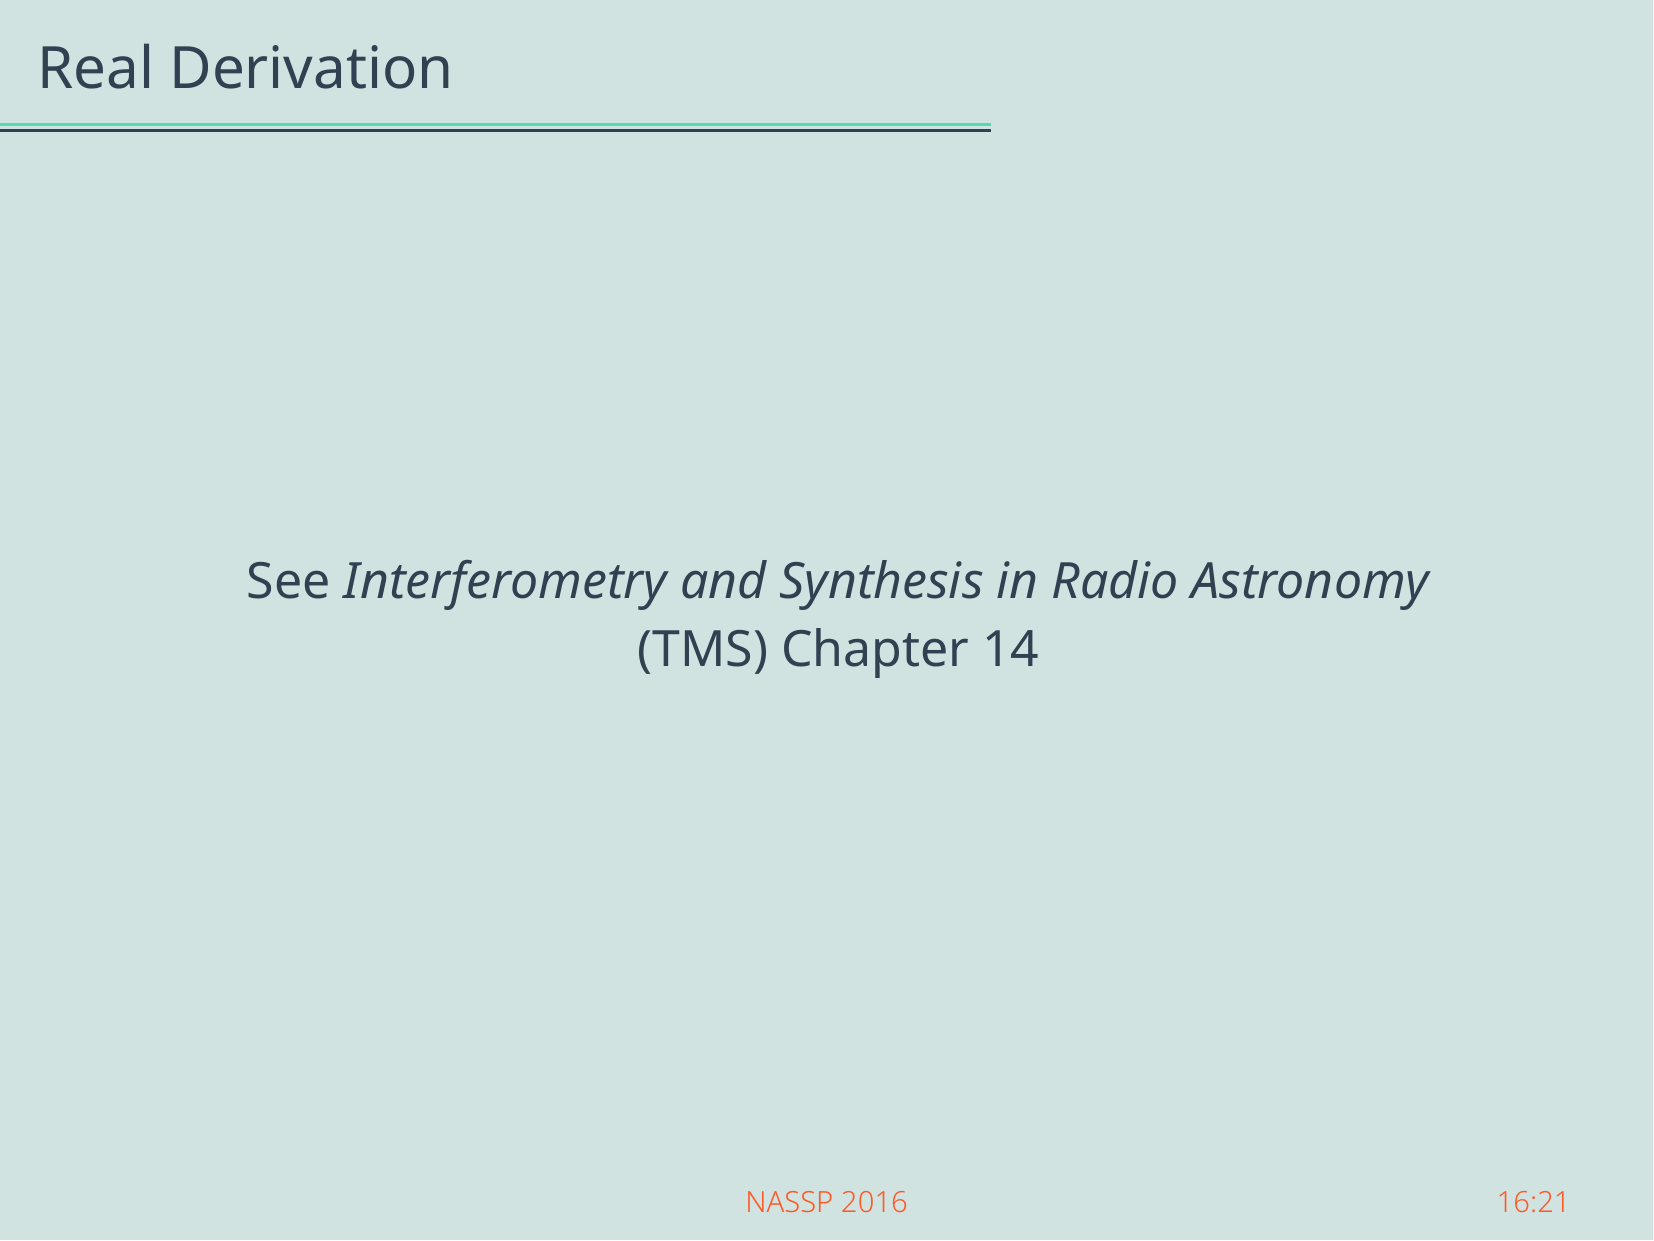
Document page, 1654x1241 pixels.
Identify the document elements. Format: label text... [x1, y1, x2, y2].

text_box See Interferometry and Synthesis in Radio Astronomy (TMS) Chapter 14 [188, 537, 1489, 673]
text_box Real Derivation [22, 18, 1063, 104]
